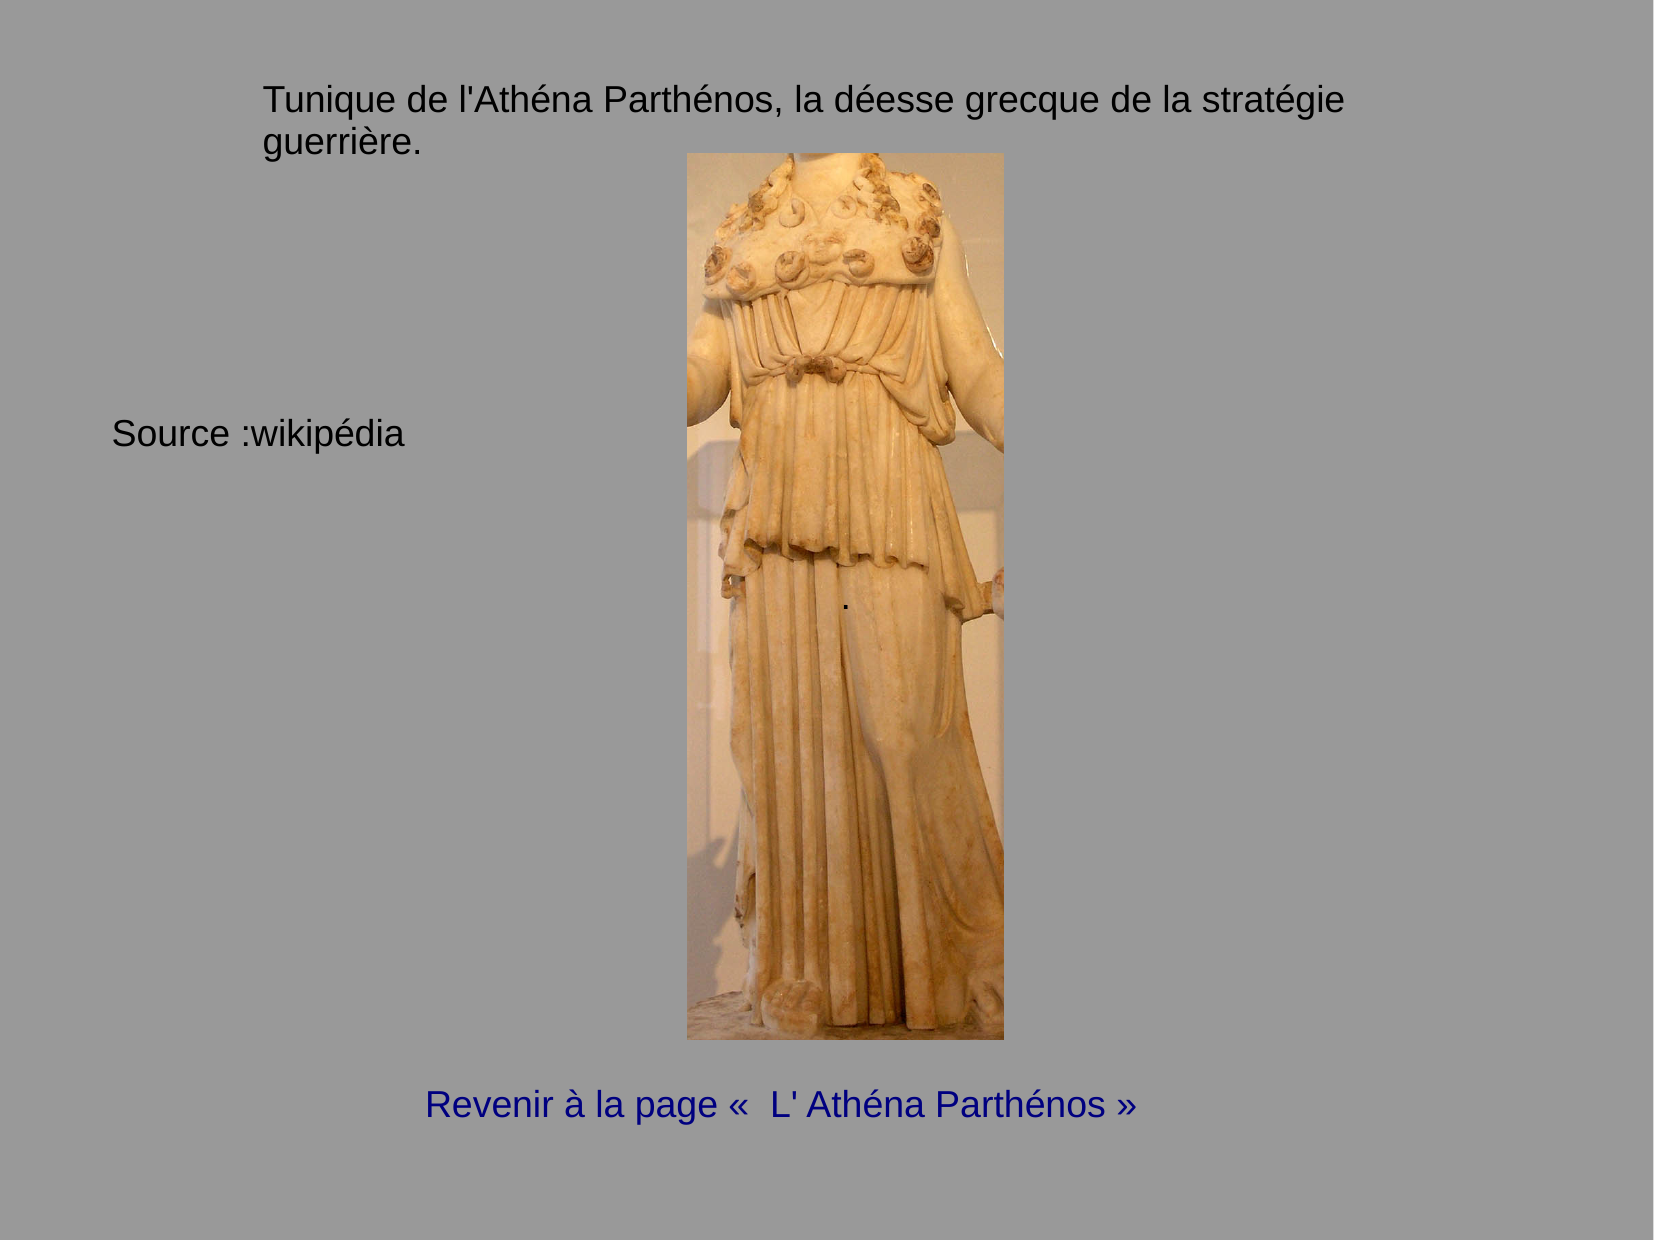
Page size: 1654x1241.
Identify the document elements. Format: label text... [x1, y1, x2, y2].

text_box Source :wikipédia [96, 405, 487, 463]
text_box Tunique de l'Athéna Parthénos, la déesse grecque de la stratégie guerrière. [248, 70, 1524, 170]
text_box Revenir à la page « L' Athéna Parthénos » [410, 1076, 1264, 1134]
picture [687, 170, 1004, 1040]
